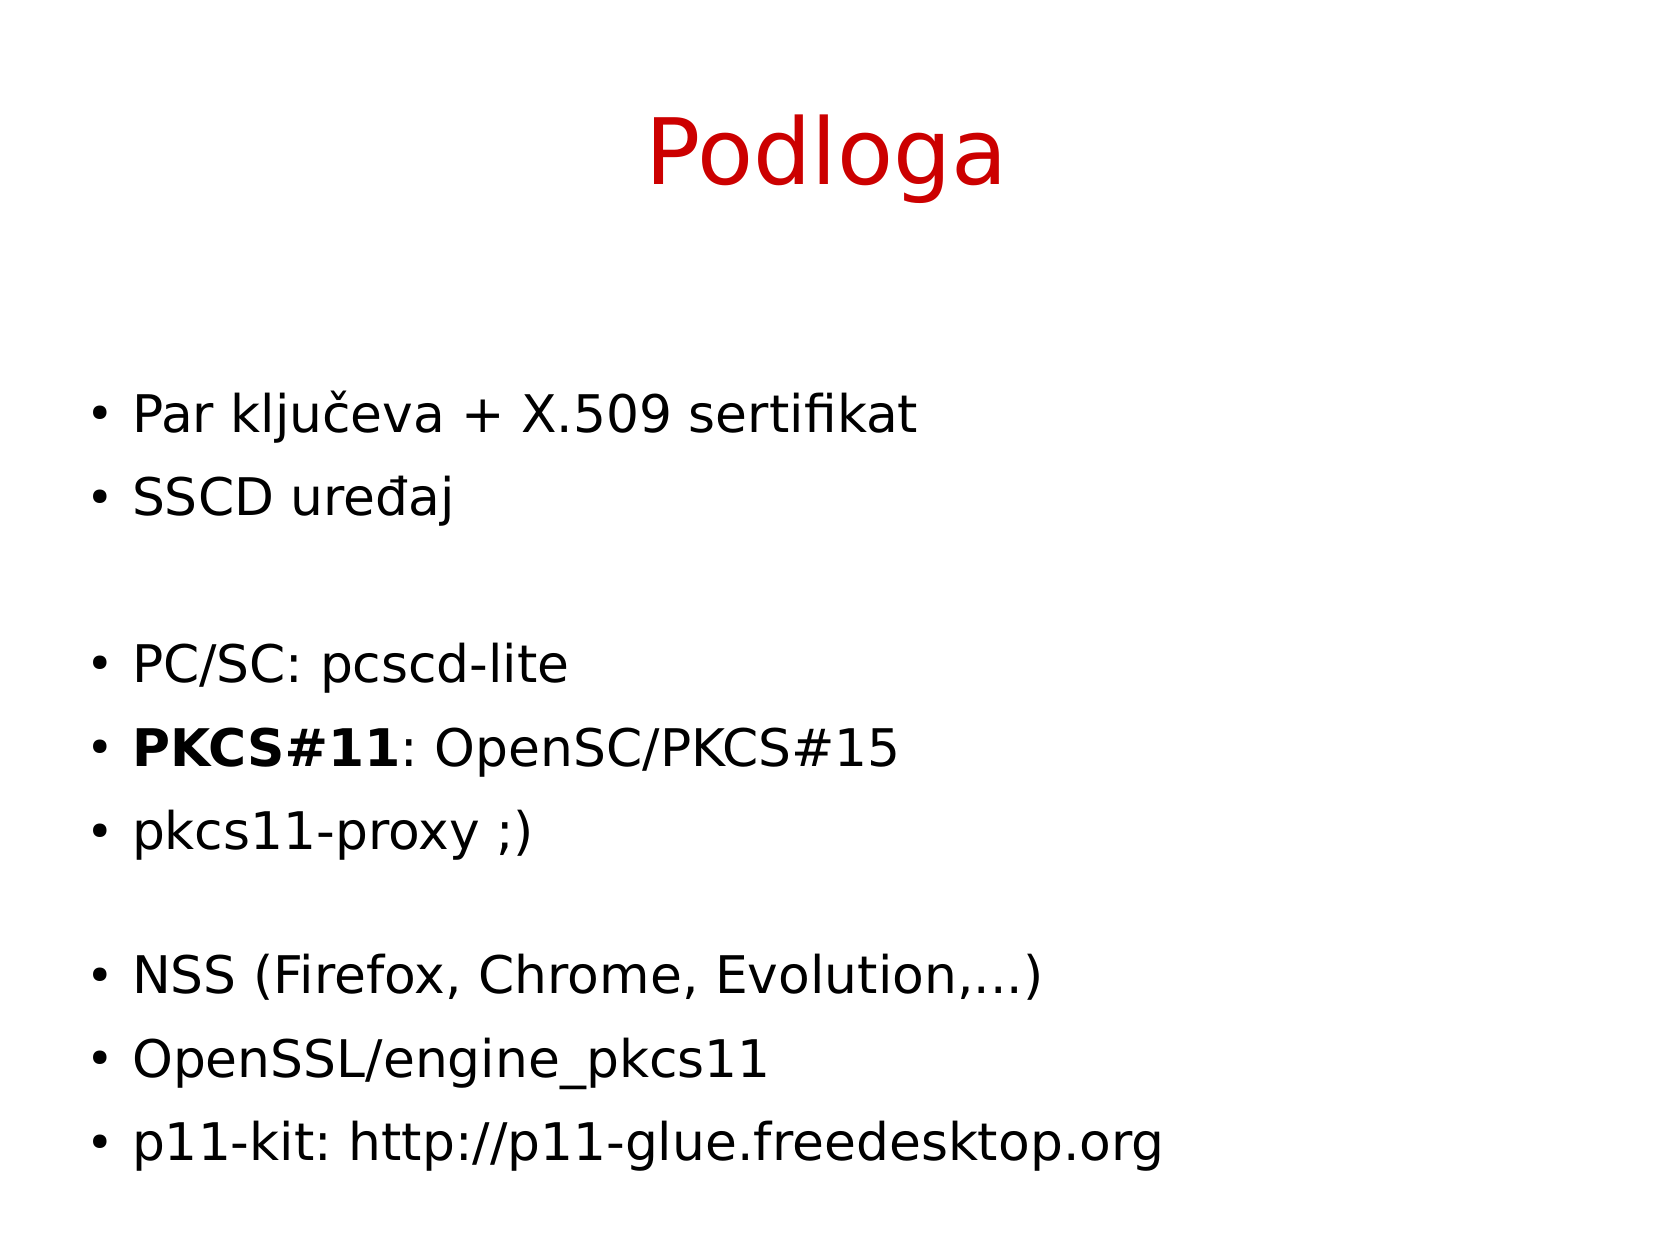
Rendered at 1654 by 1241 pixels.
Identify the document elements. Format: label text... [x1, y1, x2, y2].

title Podloga [82, 49, 1571, 257]
list Par ključeva + X.509 sertifikat SSCD uređaj PC/SC: pcscd-lite PKCS#11: OpenSC/PKCS#15 pkcs11-proxy ;) NSS (Firefox, Chrome, Evolution,...) OpenSSL/engine_pkcs11 p11-kit: http://p11-glue.freedesktop.org [76, 383, 1565, 1182]
